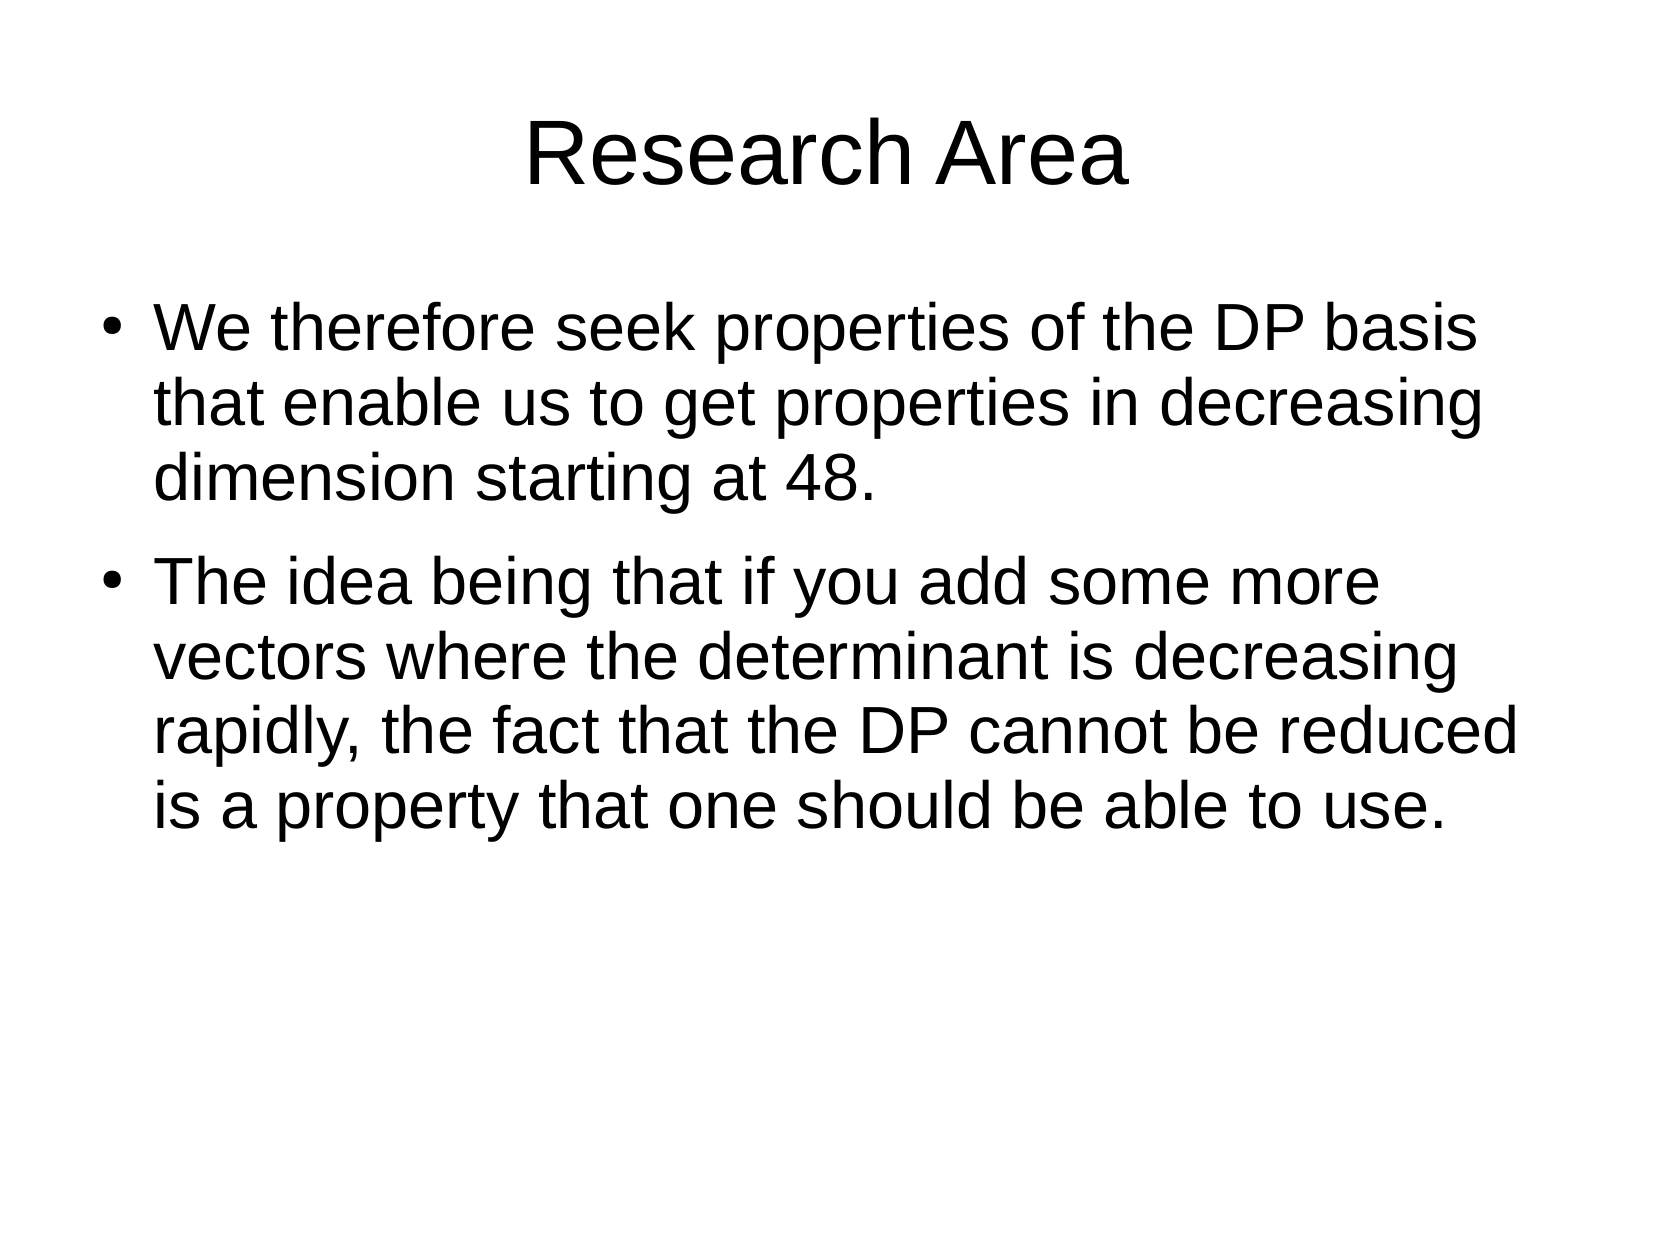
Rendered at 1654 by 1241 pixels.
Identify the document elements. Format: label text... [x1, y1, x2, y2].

list We therefore seek properties of the DP basis that enable us to get properties in decreasing dimension starting at 48. The idea being that if you add some more vectors where the determinant is decreasing rapidly, the fact that the DP cannot be reduced is a property that one should be able to use. [82, 290, 1571, 1109]
title Research Area [82, 49, 1571, 257]
